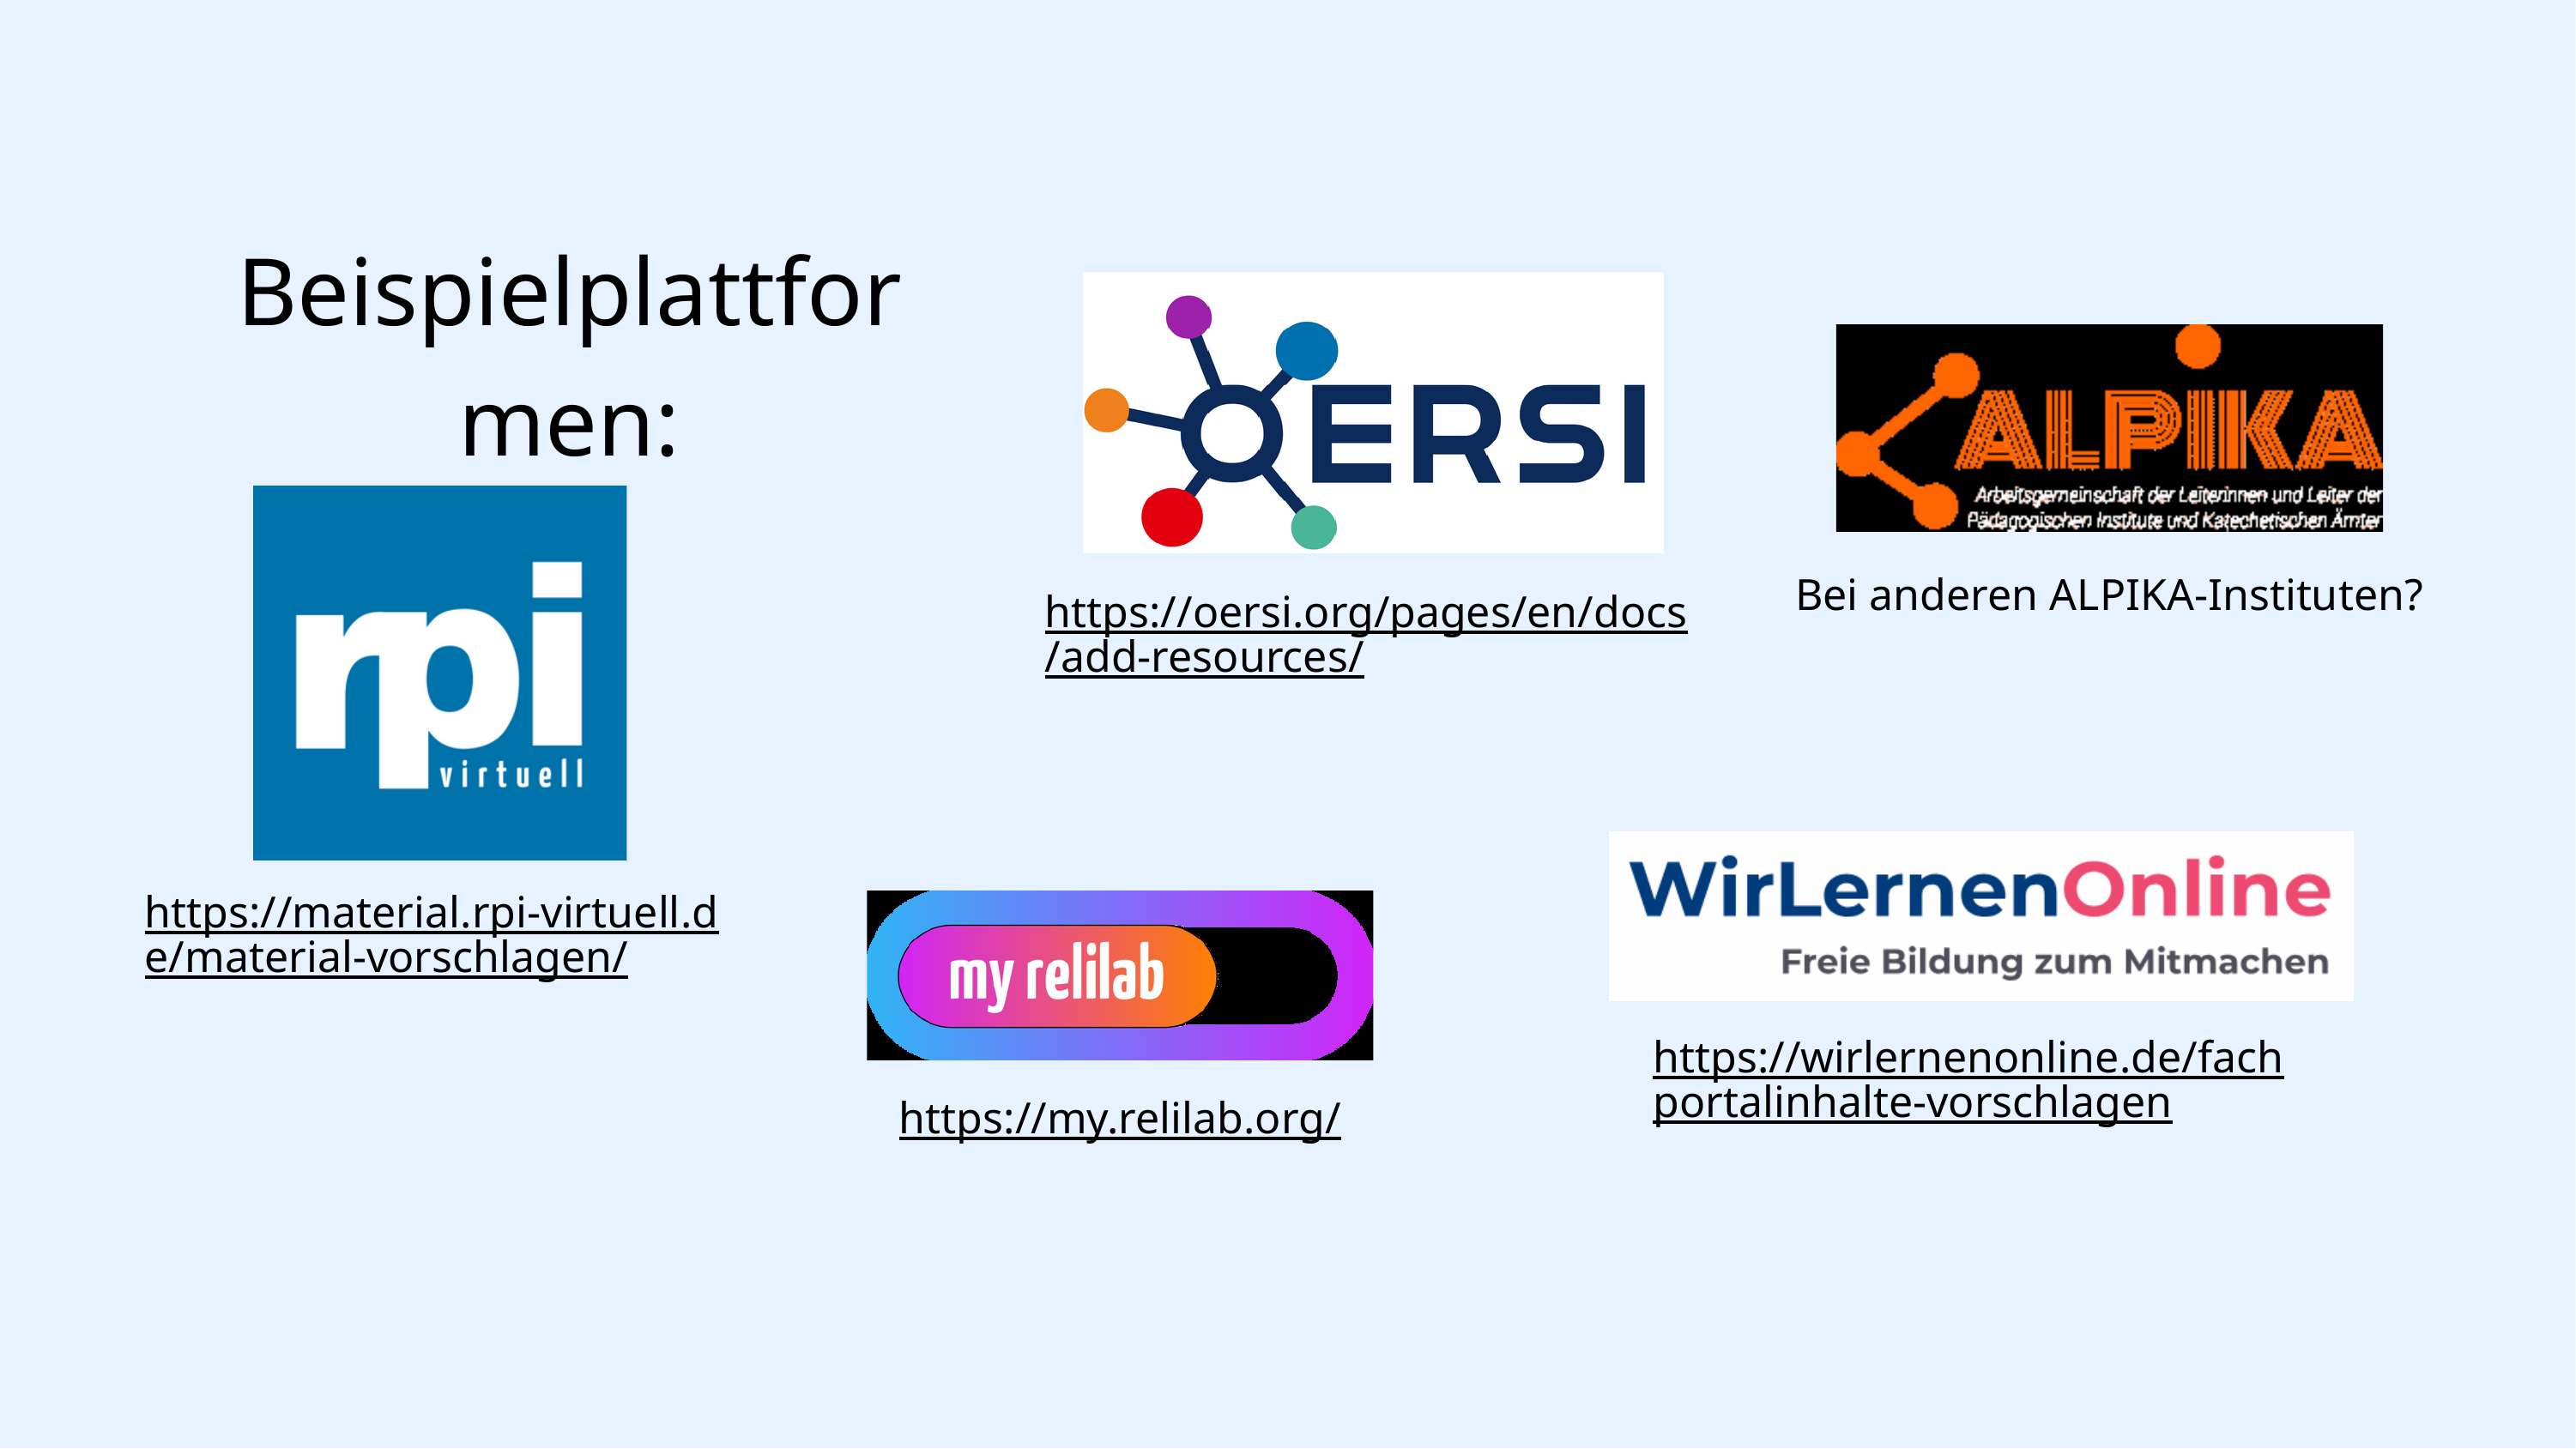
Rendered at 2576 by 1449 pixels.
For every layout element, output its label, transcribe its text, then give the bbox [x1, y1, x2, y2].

text_box https://material.rpi-virtuell.de/material-vorschlagen/ [144, 883, 735, 1001]
text_box [253, 486, 627, 860]
text_box [1082, 272, 1665, 553]
text_box [1835, 324, 2384, 532]
text_box https://my.relilab.org/ [825, 1089, 1416, 1149]
text_box [867, 891, 1374, 1060]
text_box https://oersi.org/pages/en/docs/add-resources/ [1044, 583, 1702, 701]
text_box https://wirlernenonline.de/fachportalinhalte-vorschlagen [1653, 1028, 2310, 1146]
text_box Bei anderen ALPIKA-Instituten? [1781, 558, 2438, 618]
text_box [1609, 831, 2354, 1001]
text_box Beispielplattformen: [198, 214, 940, 341]
